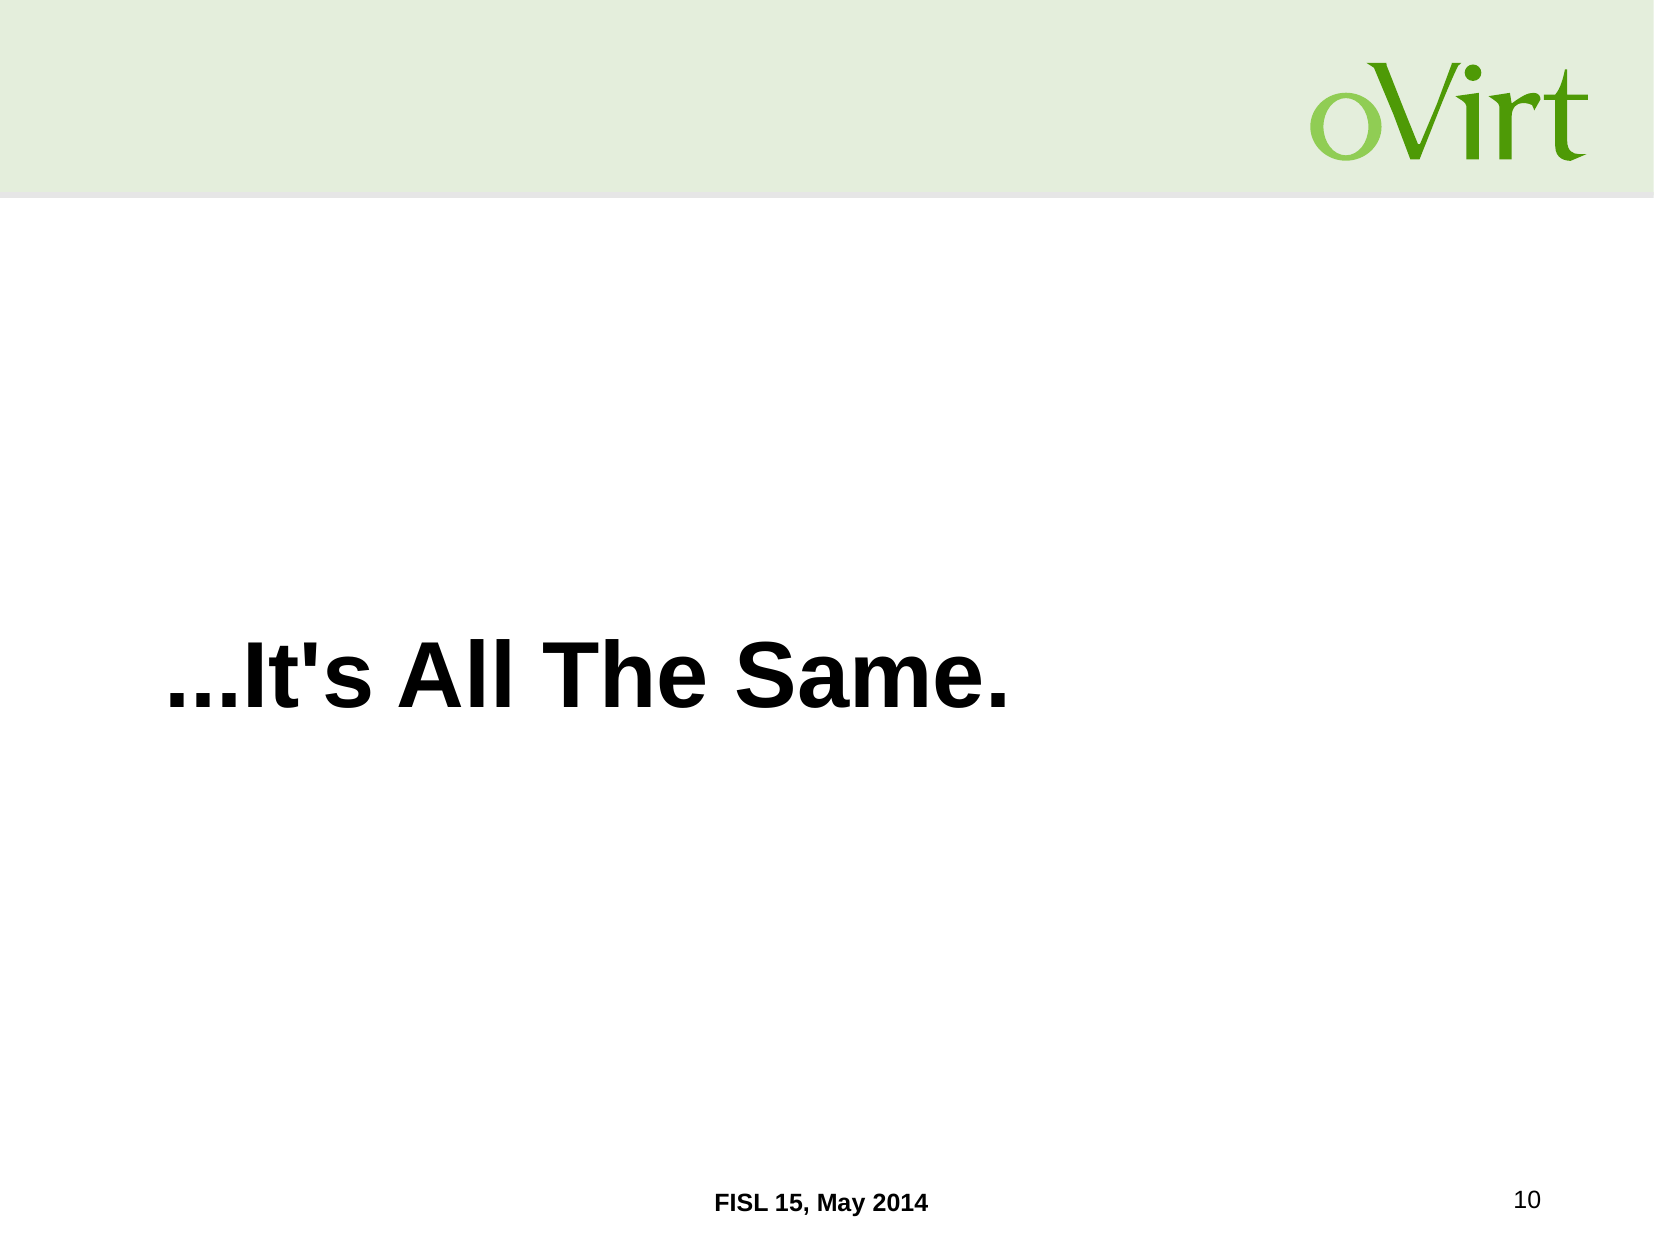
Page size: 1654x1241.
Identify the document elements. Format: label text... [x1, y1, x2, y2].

text_box ...It's All The Same. [150, 615, 1654, 750]
